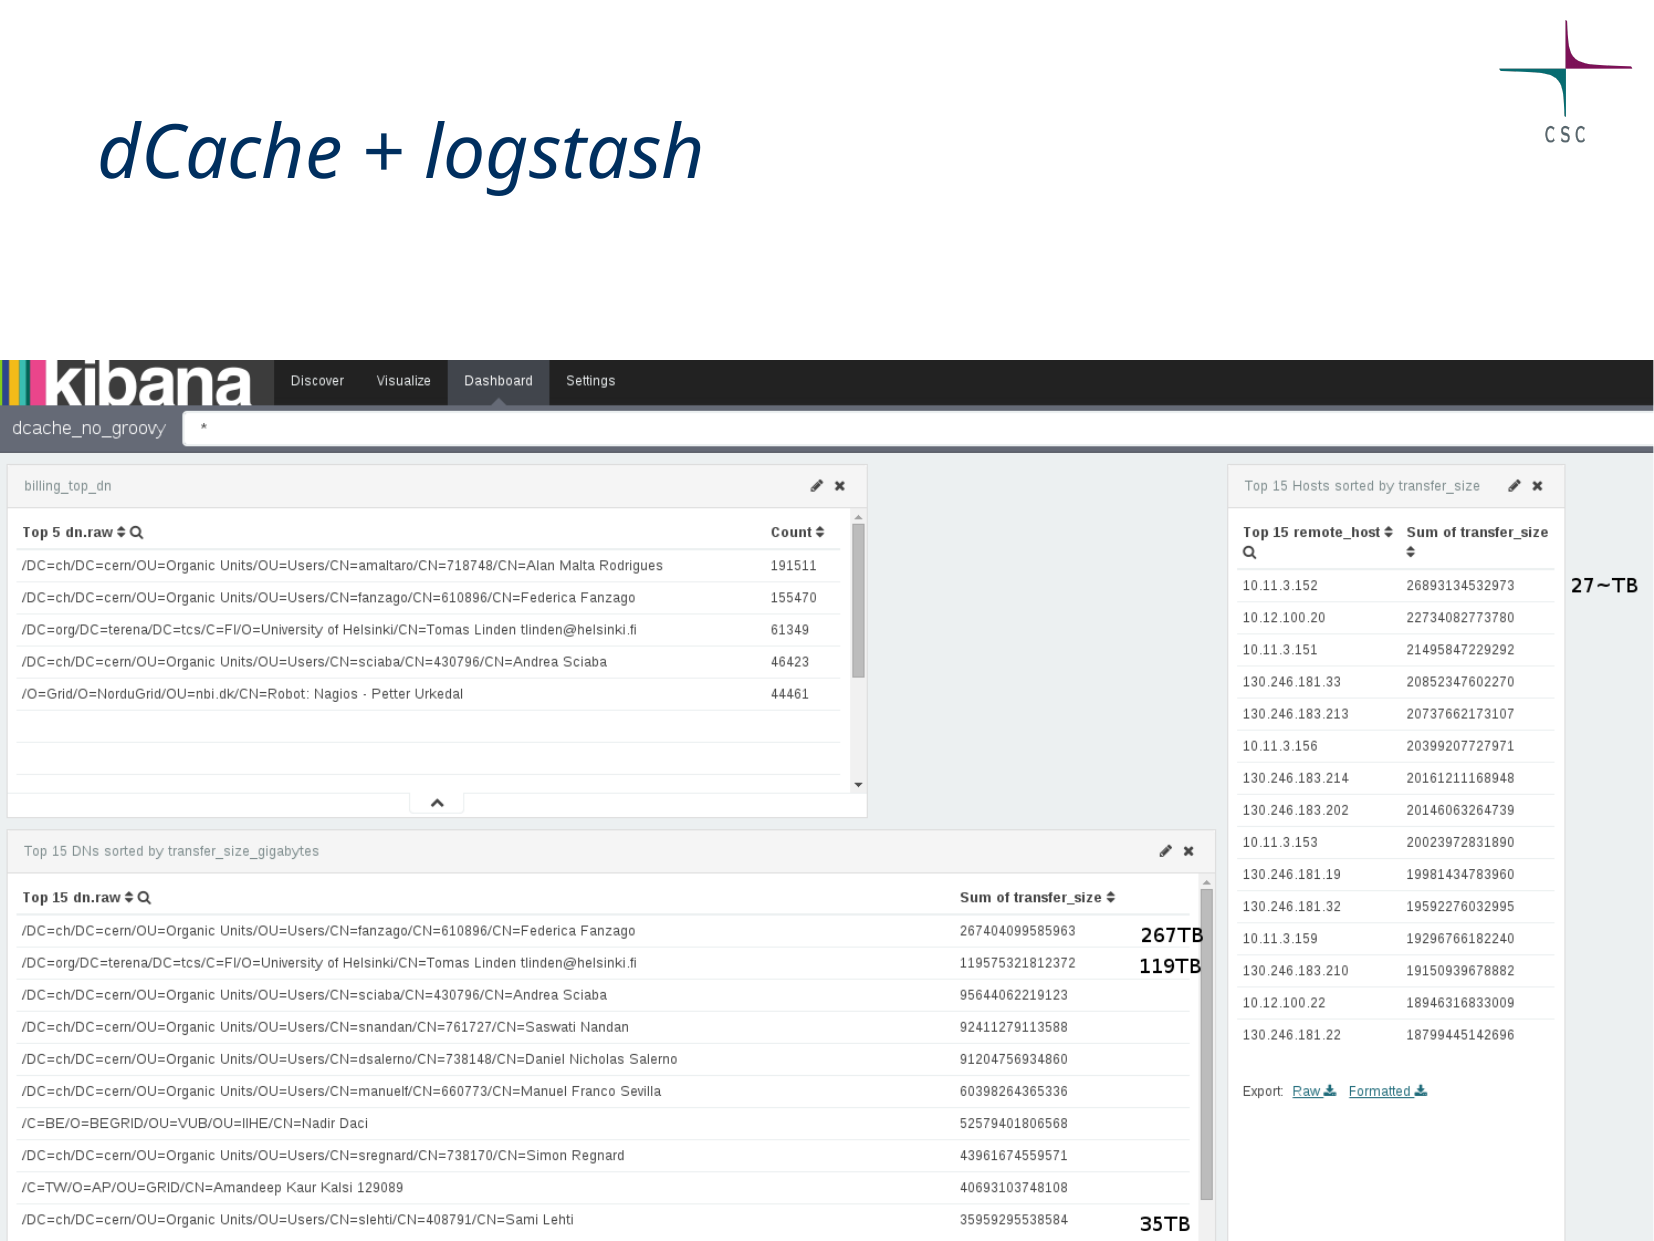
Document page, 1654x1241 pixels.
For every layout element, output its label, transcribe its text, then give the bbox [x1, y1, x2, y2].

picture [0, 360, 1654, 1241]
title dCache + logstash [82, 44, 1483, 252]
picture [1499, 20, 1635, 143]
